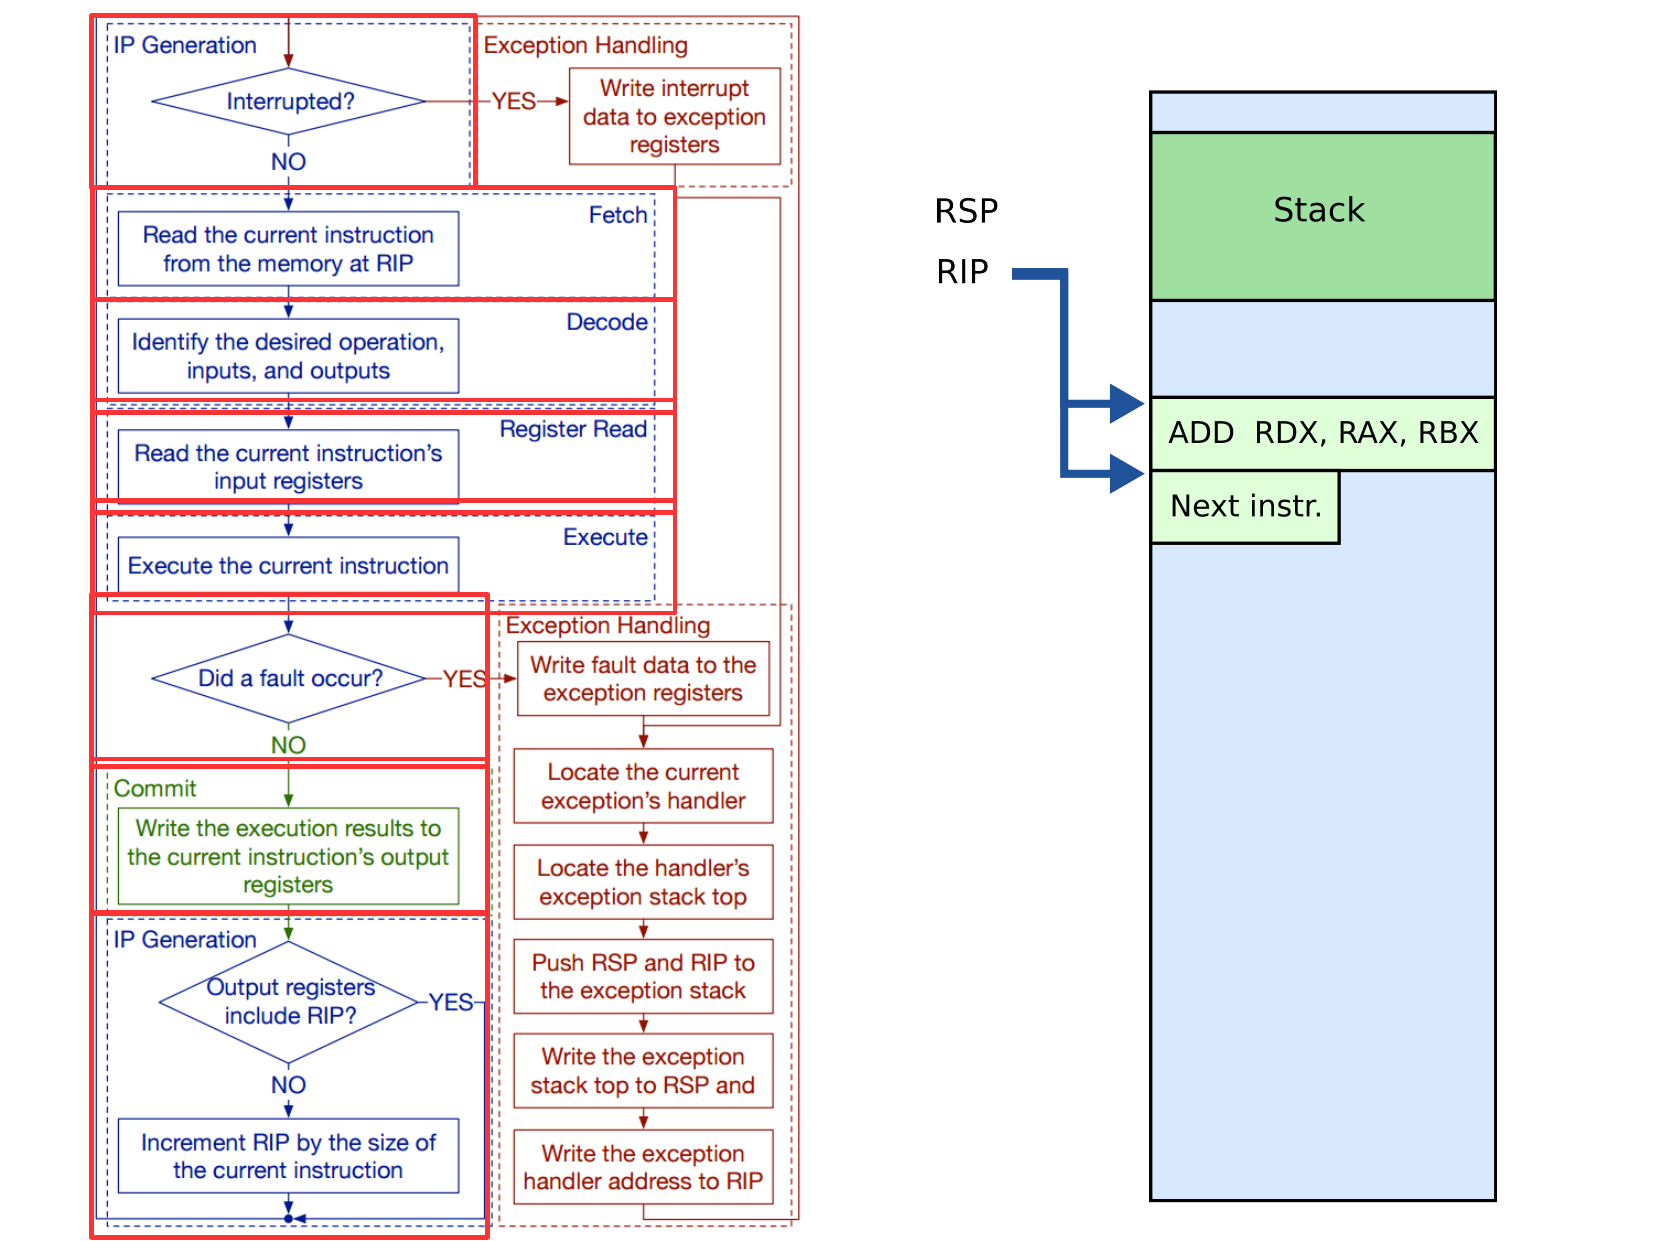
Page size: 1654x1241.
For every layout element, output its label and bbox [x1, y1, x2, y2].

picture [937, 80, 1497, 1212]
picture [75, 0, 817, 1241]
